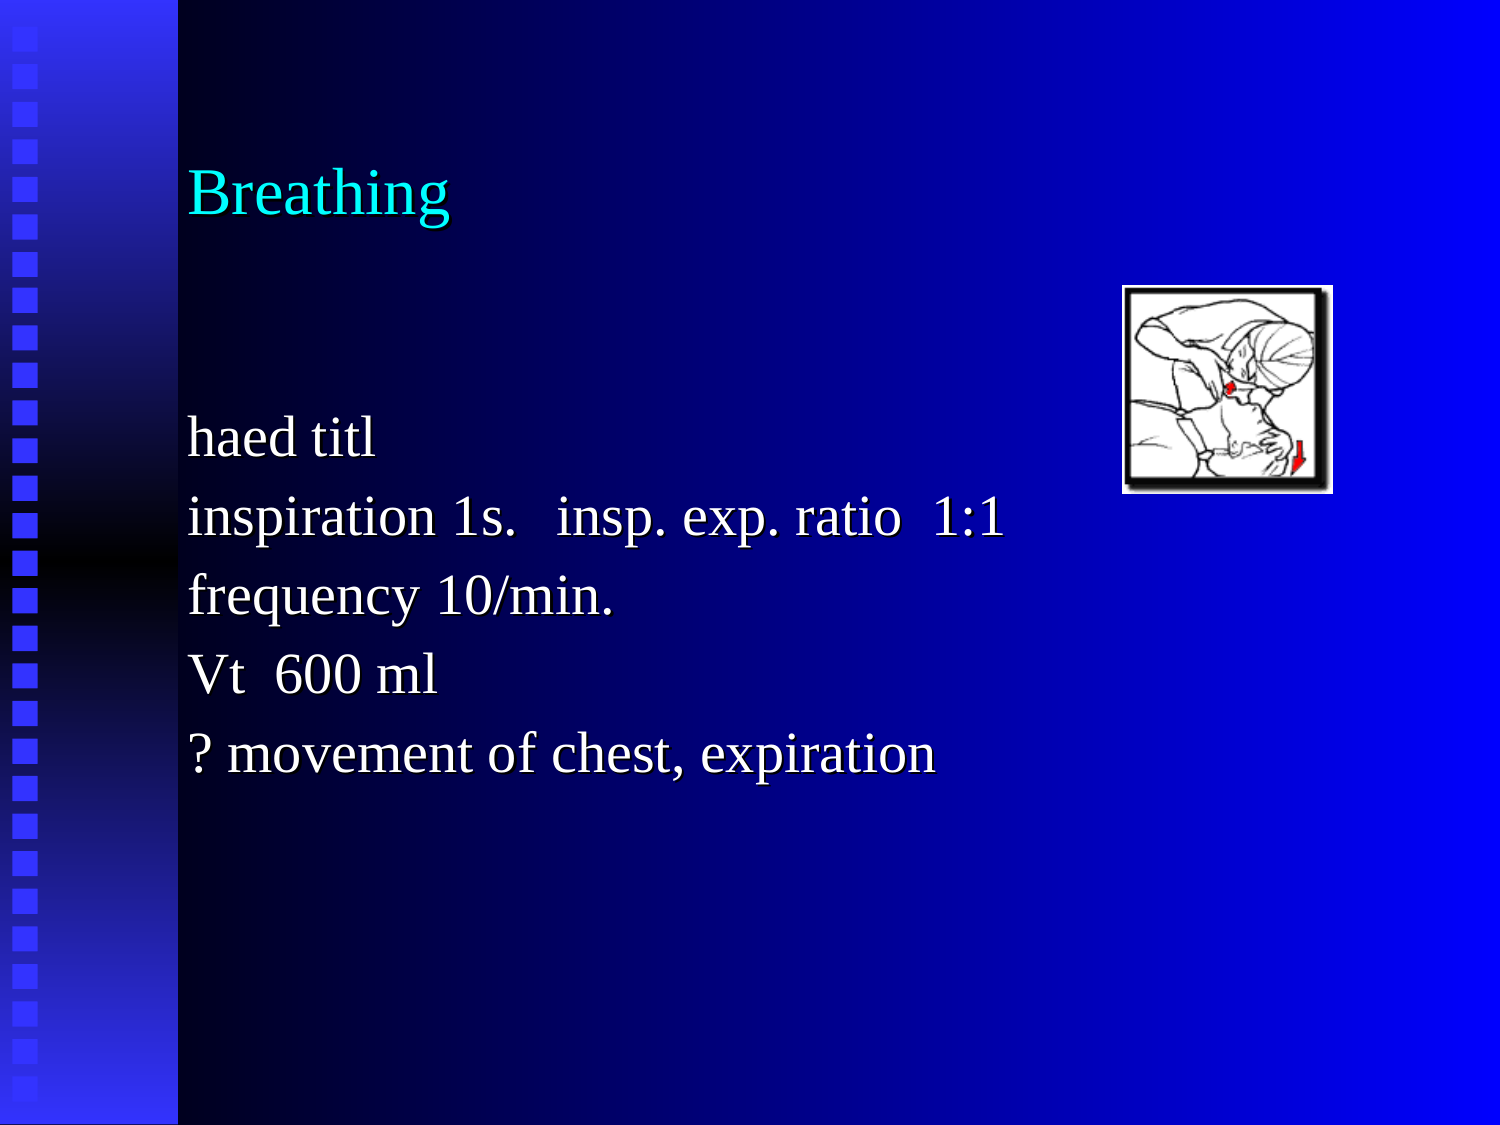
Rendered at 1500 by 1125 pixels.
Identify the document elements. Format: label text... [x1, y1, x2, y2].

picture [1122, 285, 1333, 494]
list haed titl inspiration 1s. insp. exp. ratio 1:1 frequency 10/min. Vt 600 ml ? movement of chest, expiration [187, 324, 1463, 1001]
title Breathing [187, 99, 1463, 288]
